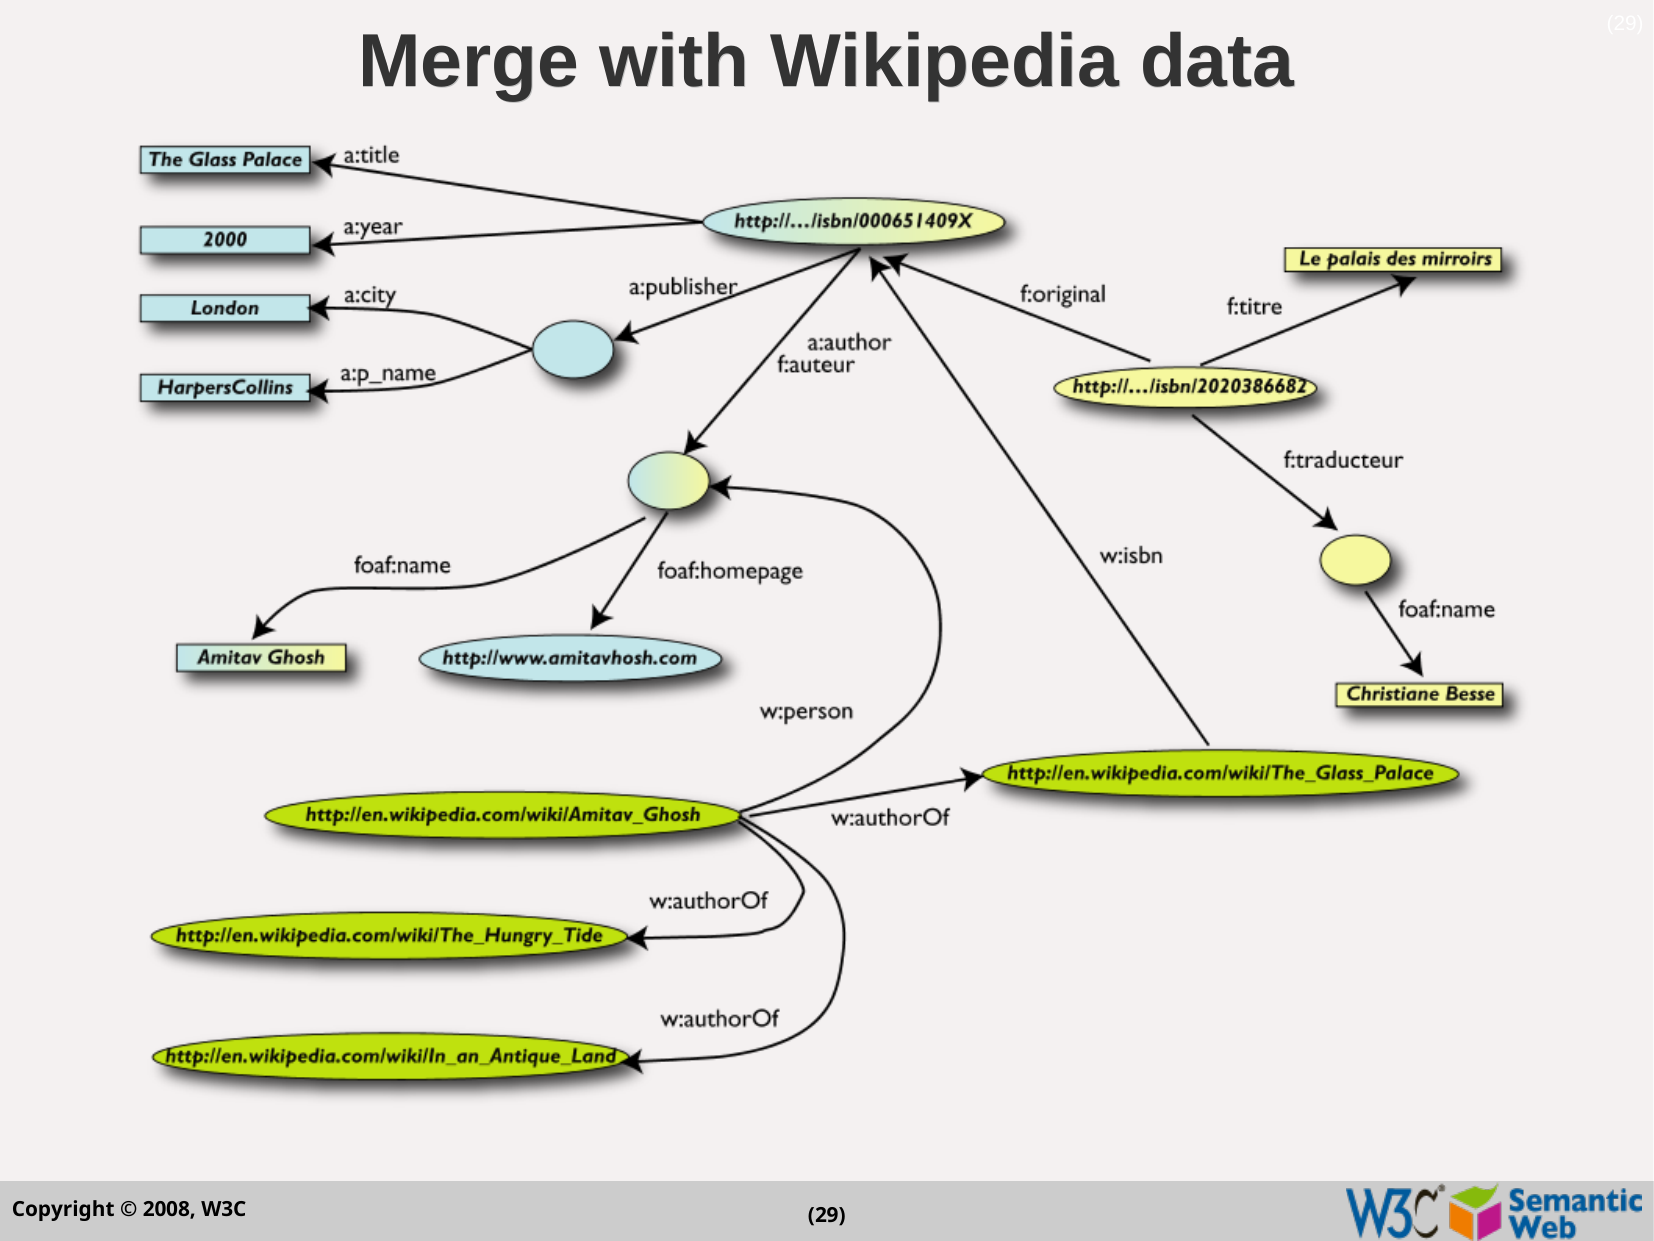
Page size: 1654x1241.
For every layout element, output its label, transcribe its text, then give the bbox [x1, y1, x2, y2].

picture [1346, 1181, 1642, 1241]
picture [128, 135, 1535, 1112]
title Merge with Wikipedia data [0, 0, 1654, 119]
